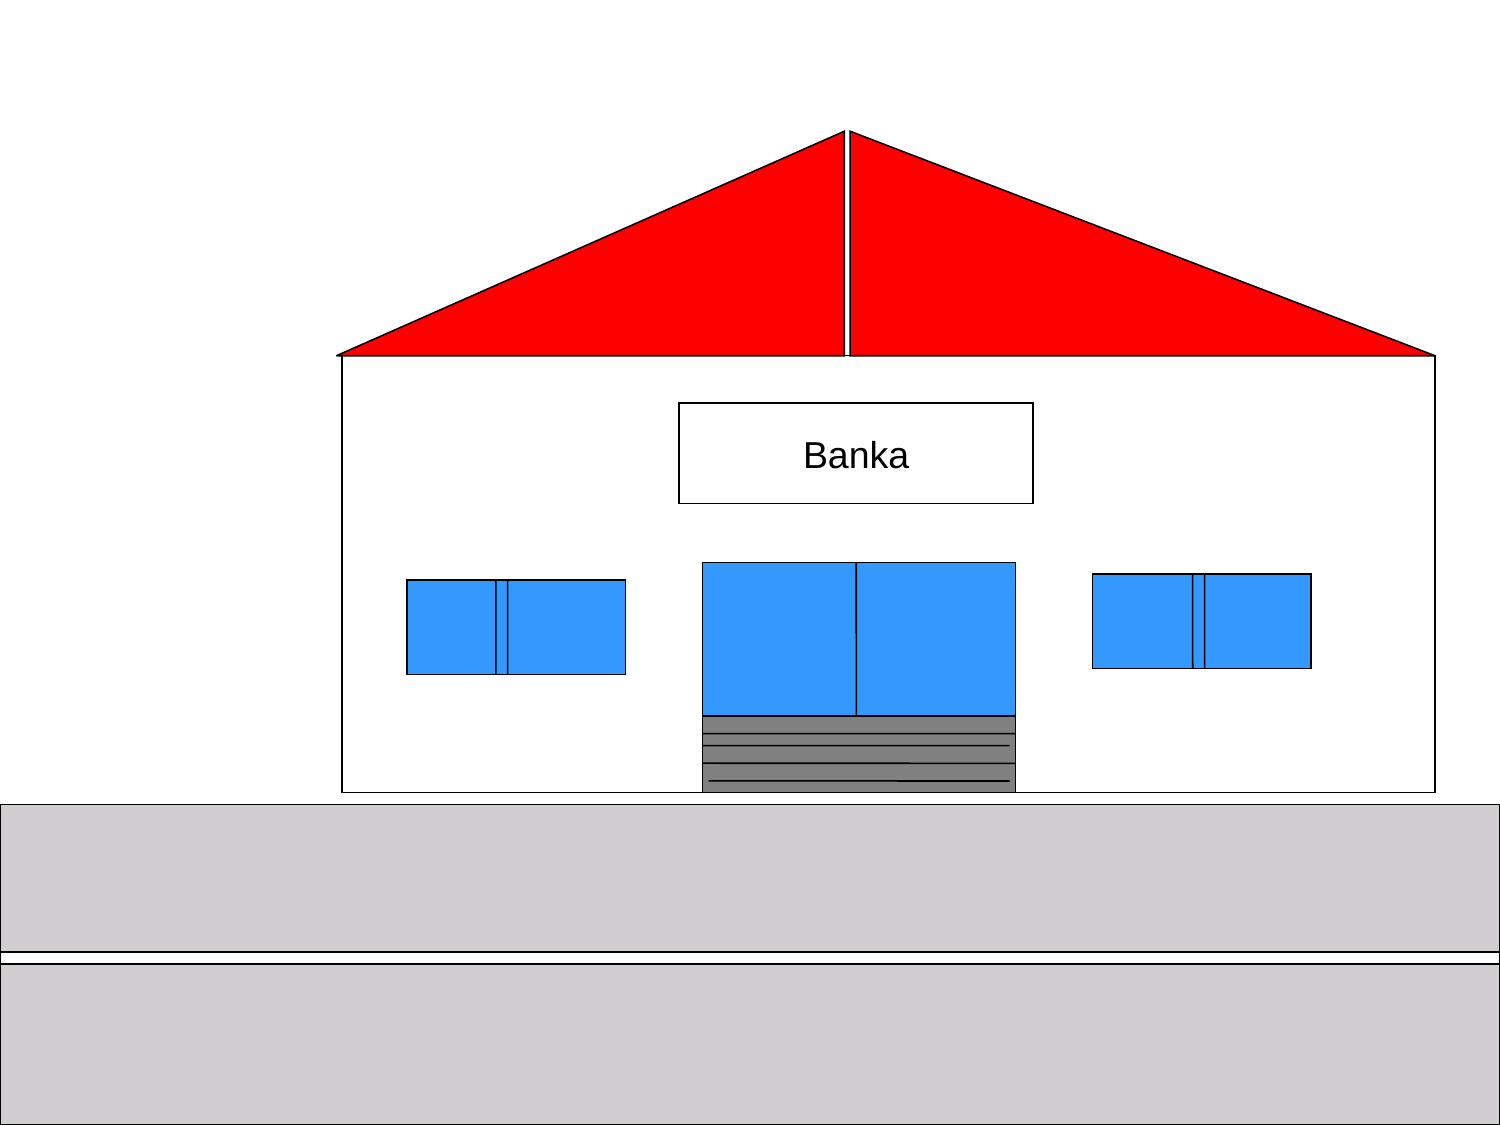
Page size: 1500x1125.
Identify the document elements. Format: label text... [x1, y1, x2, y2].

text_box Banka [678, 402, 1034, 504]
text_box [336, 131, 1436, 793]
text_box [0, 804, 1500, 1125]
